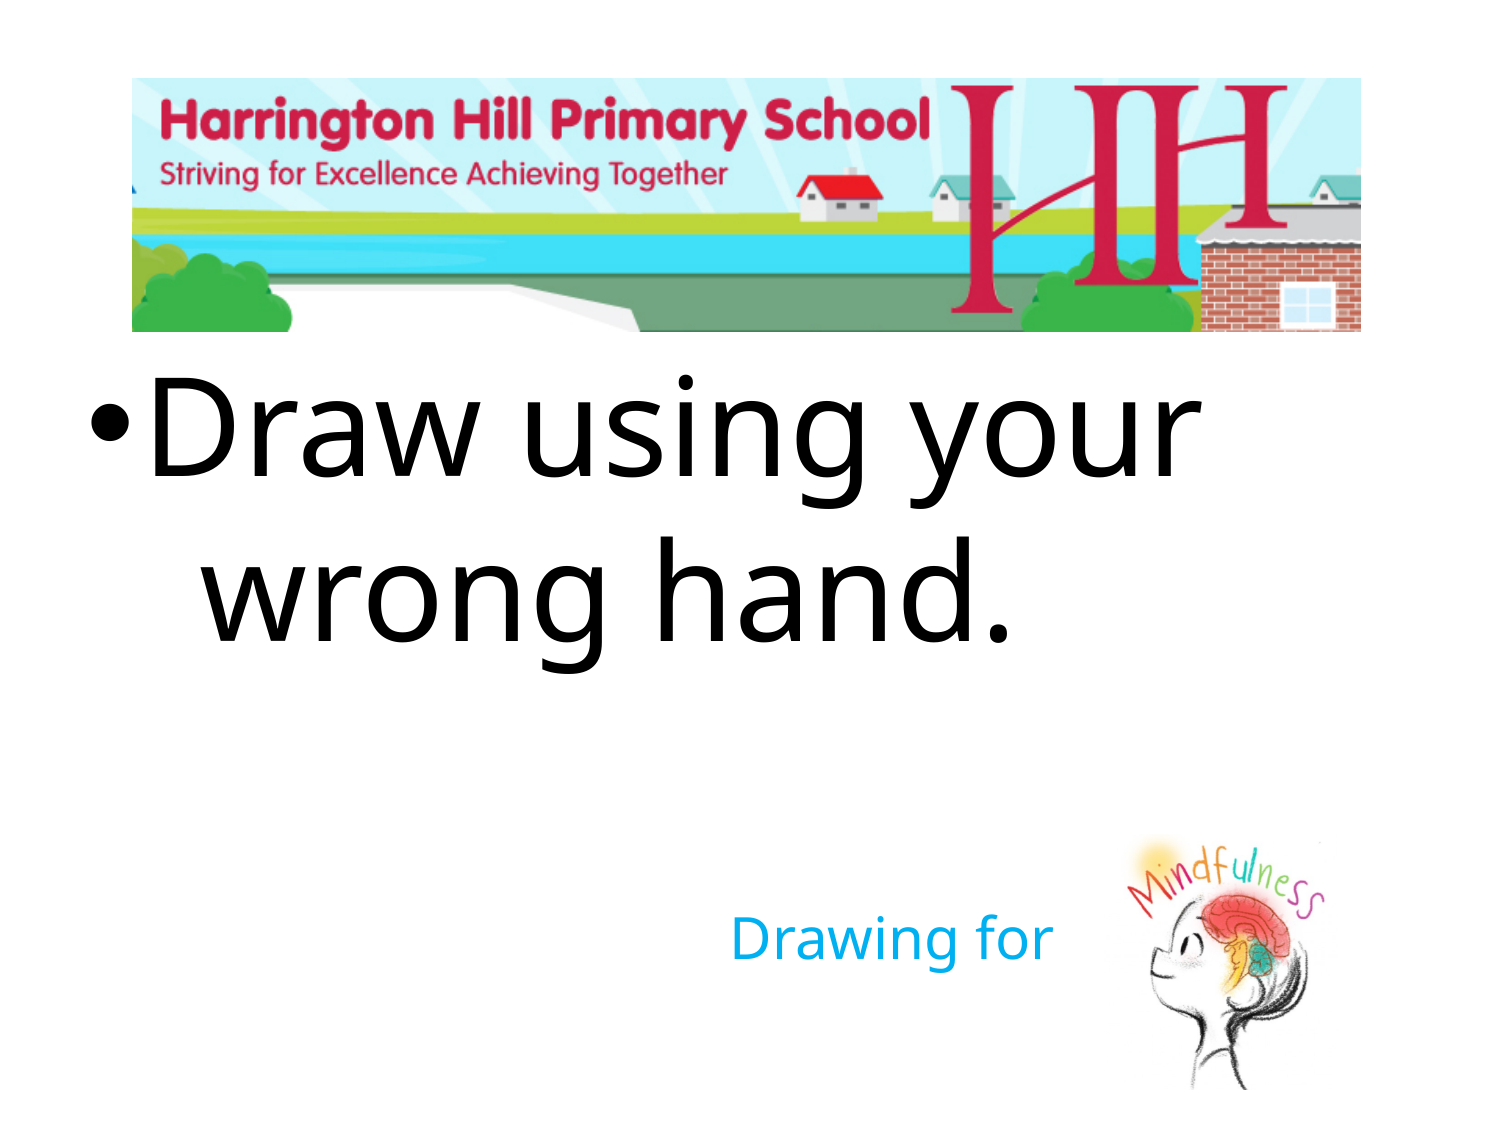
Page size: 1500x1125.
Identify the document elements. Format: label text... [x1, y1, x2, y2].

list Draw using your wrong hand. [71, 331, 1422, 1074]
picture [132, 78, 1361, 332]
picture [1104, 834, 1338, 1090]
text_box Drawing for [714, 893, 1128, 980]
